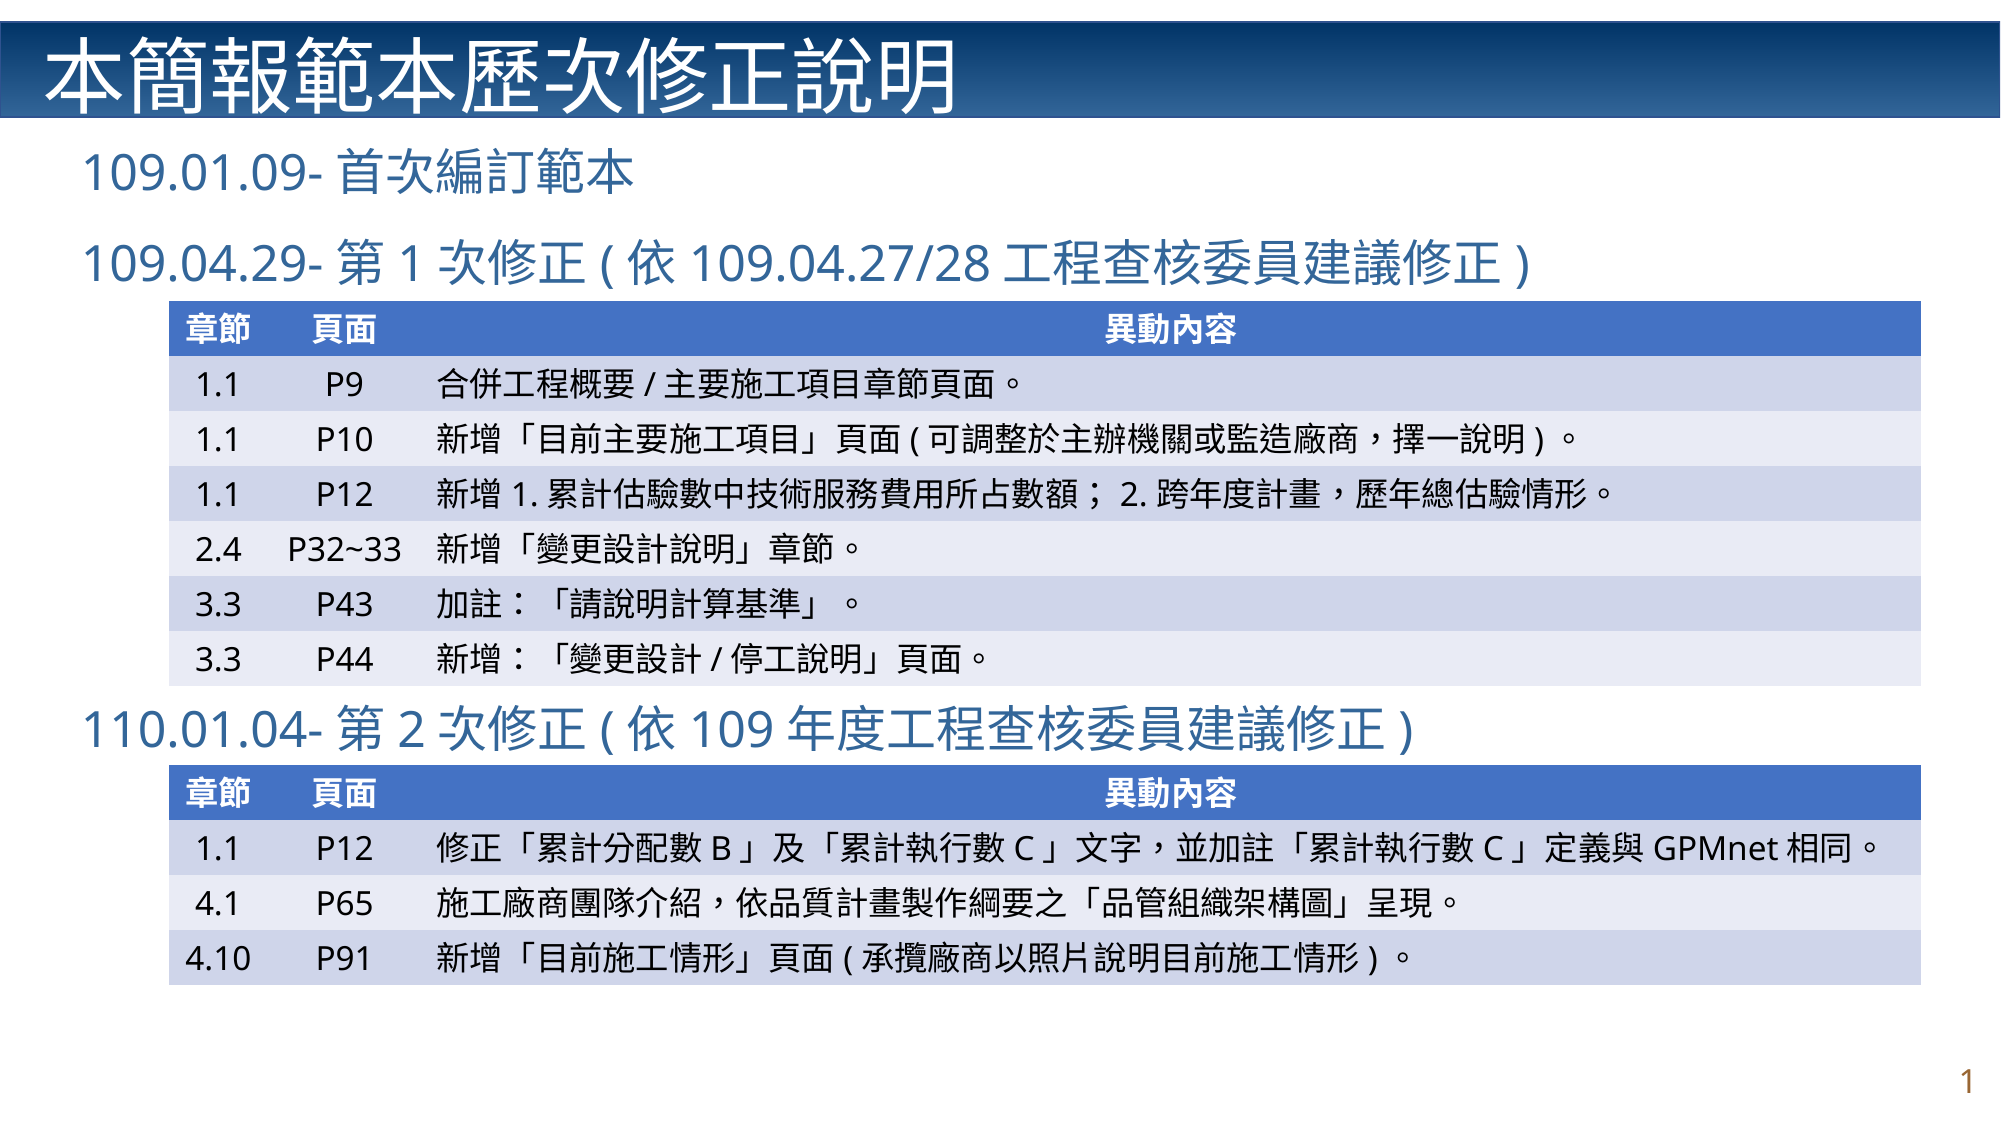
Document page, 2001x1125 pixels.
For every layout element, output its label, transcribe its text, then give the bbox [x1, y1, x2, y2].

table_cell P43 [268, 576, 421, 631]
table_cell 合併工程概要/主要施工項目章節頁面。 [421, 356, 1921, 411]
table_cell P12 [268, 820, 421, 875]
table_cell 4.10 [169, 930, 268, 985]
text_box 110.01.04-第2次修正(依109年度工程查核委員建議修正) [66, 690, 1687, 766]
table_cell 1.1 [169, 356, 268, 411]
table_header 頁面 [268, 765, 421, 820]
table_header 頁面 [268, 301, 421, 356]
text_box 本簡報範本歷次修正說明 [28, 16, 1130, 133]
table_header 章節 [169, 765, 268, 820]
table_header 異動內容 [421, 301, 1921, 356]
table_cell 施工廠商團隊介紹，依品質計畫製作綱要之「品管組織架構圖」呈現。 [421, 875, 1921, 930]
table_cell 新增1.累計估驗數中技術服務費用所占數額；2.跨年度計畫，歷年總估驗情形。 [421, 466, 1921, 521]
table_cell 1.1 [169, 411, 268, 466]
table_cell 新增「變更設計說明」章節。 [421, 521, 1921, 576]
table_cell 新增「目前主要施工項目」頁面(可調整於主辦機關或監造廠商，擇一說明)。 [421, 411, 1921, 466]
table_cell 加註：「請說明計算基準」。 [421, 576, 1921, 631]
table_cell P10 [268, 411, 421, 466]
table_cell P9 [268, 356, 421, 411]
text_box 109.01.09-首次編訂範本 109.04.29-第1次修正(依109.04.27/28工程查核委員建議修正) [66, 132, 1687, 300]
table_cell P44 [268, 631, 421, 686]
table_cell 1.1 [169, 466, 268, 521]
table_header 章節 [169, 301, 268, 356]
table_cell P32~33 [268, 521, 421, 576]
table_cell P12 [268, 466, 421, 521]
table_cell 3.3 [169, 576, 268, 631]
table_cell 1.1 [169, 820, 268, 875]
table_cell 新增：「變更設計/停工說明」頁面。 [421, 631, 1921, 686]
table_cell 2.4 [169, 521, 268, 576]
table_cell 4.1 [169, 875, 268, 930]
table_header 異動內容 [421, 765, 1921, 820]
table_cell 新增「目前施工情形」頁面(承攬廠商以照片說明目前施工情形)。 [421, 930, 1921, 985]
table_cell 修正「累計分配數B」及「累計執行數C」文字，並加註「累計執行數C」定義與GPMnet相同。 [421, 820, 1921, 875]
table_cell P91 [268, 930, 421, 985]
table_cell 3.3 [169, 631, 268, 686]
table_cell P65 [268, 875, 421, 930]
